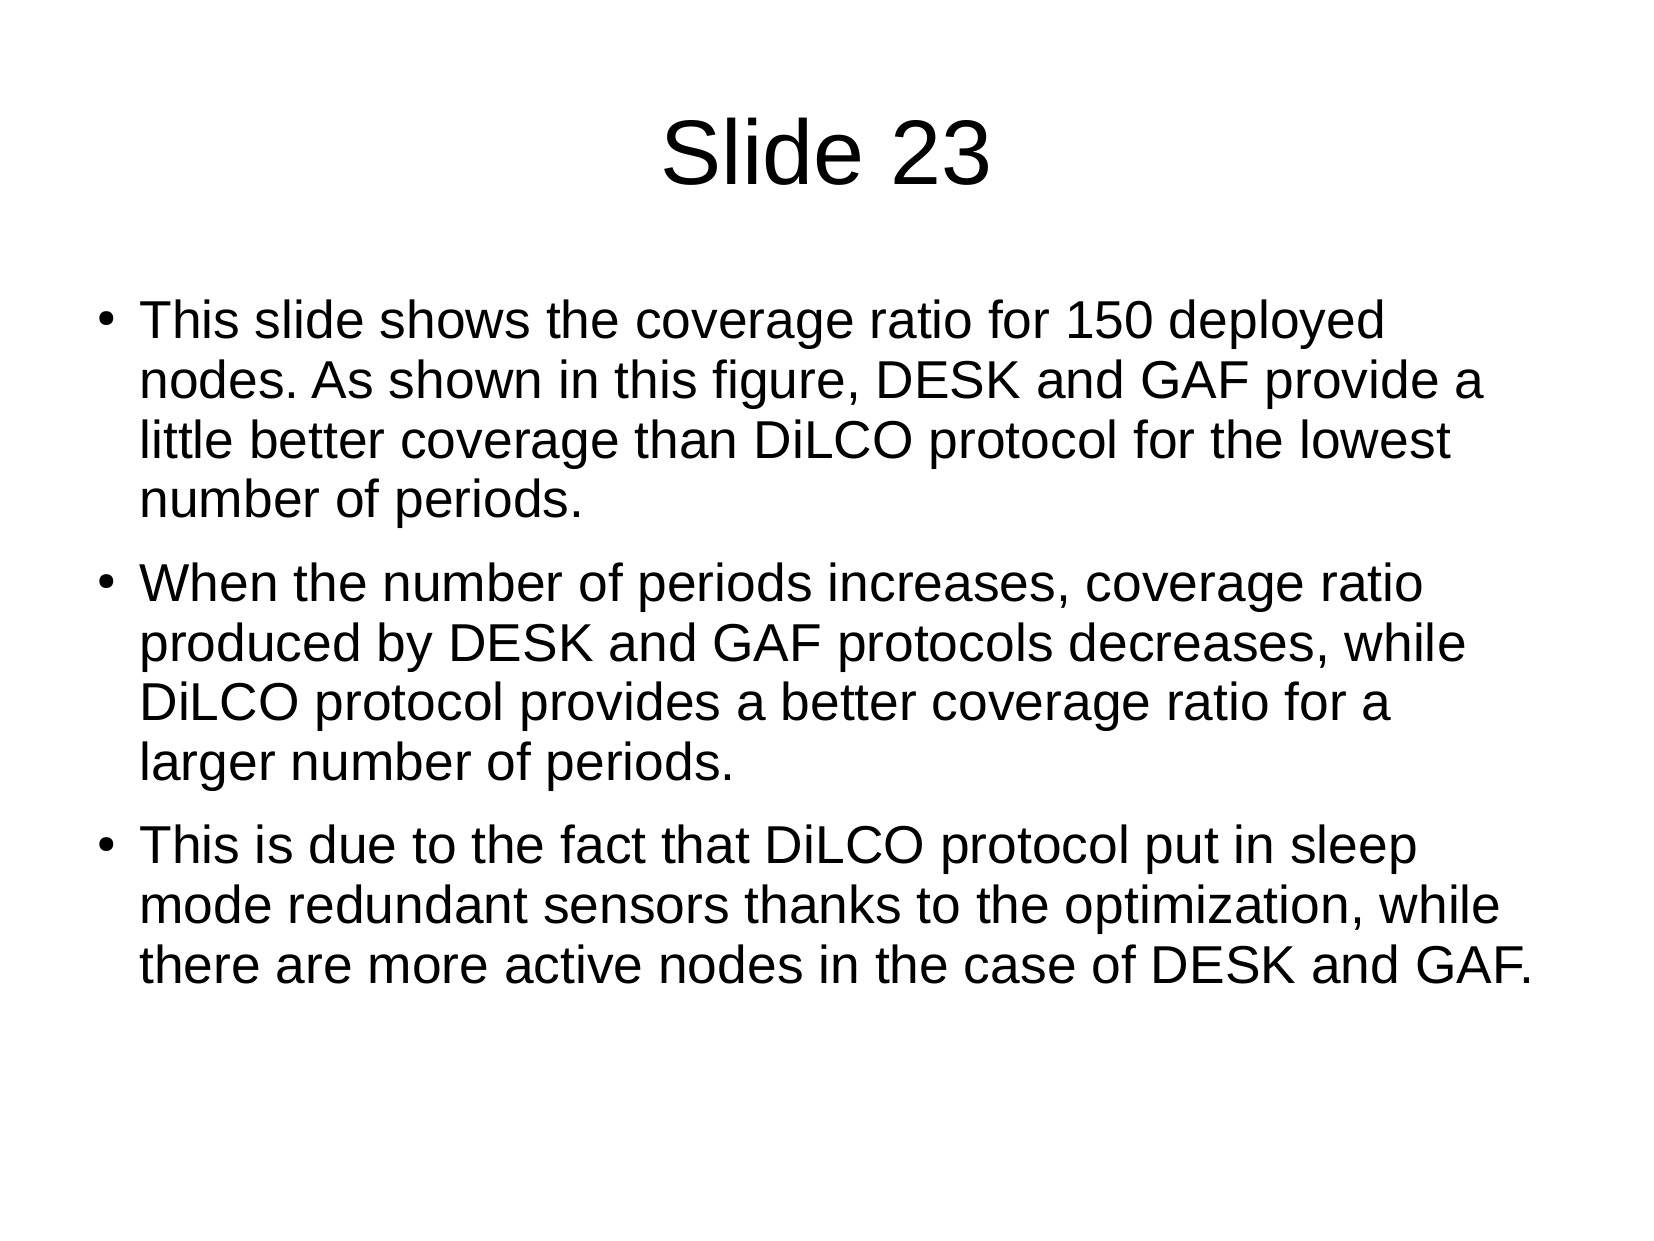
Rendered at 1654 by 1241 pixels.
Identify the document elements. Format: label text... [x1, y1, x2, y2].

title Slide 23 [82, 49, 1571, 257]
list This slide shows the coverage ratio for 150 deployed nodes. As shown in this figure, DESK and GAF provide a little better coverage than DiLCO protocol for the lowest number of periods. When the number of periods increases, coverage ratio produced by DESK and GAF protocols decreases, while DiLCO protocol provides a better coverage ratio for a larger number of periods. This is due to the fact that DiLCO protocol put in sleep mode redundant sensors thanks to the optimization, while there are more active nodes in the case of DESK and GAF. [82, 290, 1538, 1010]
